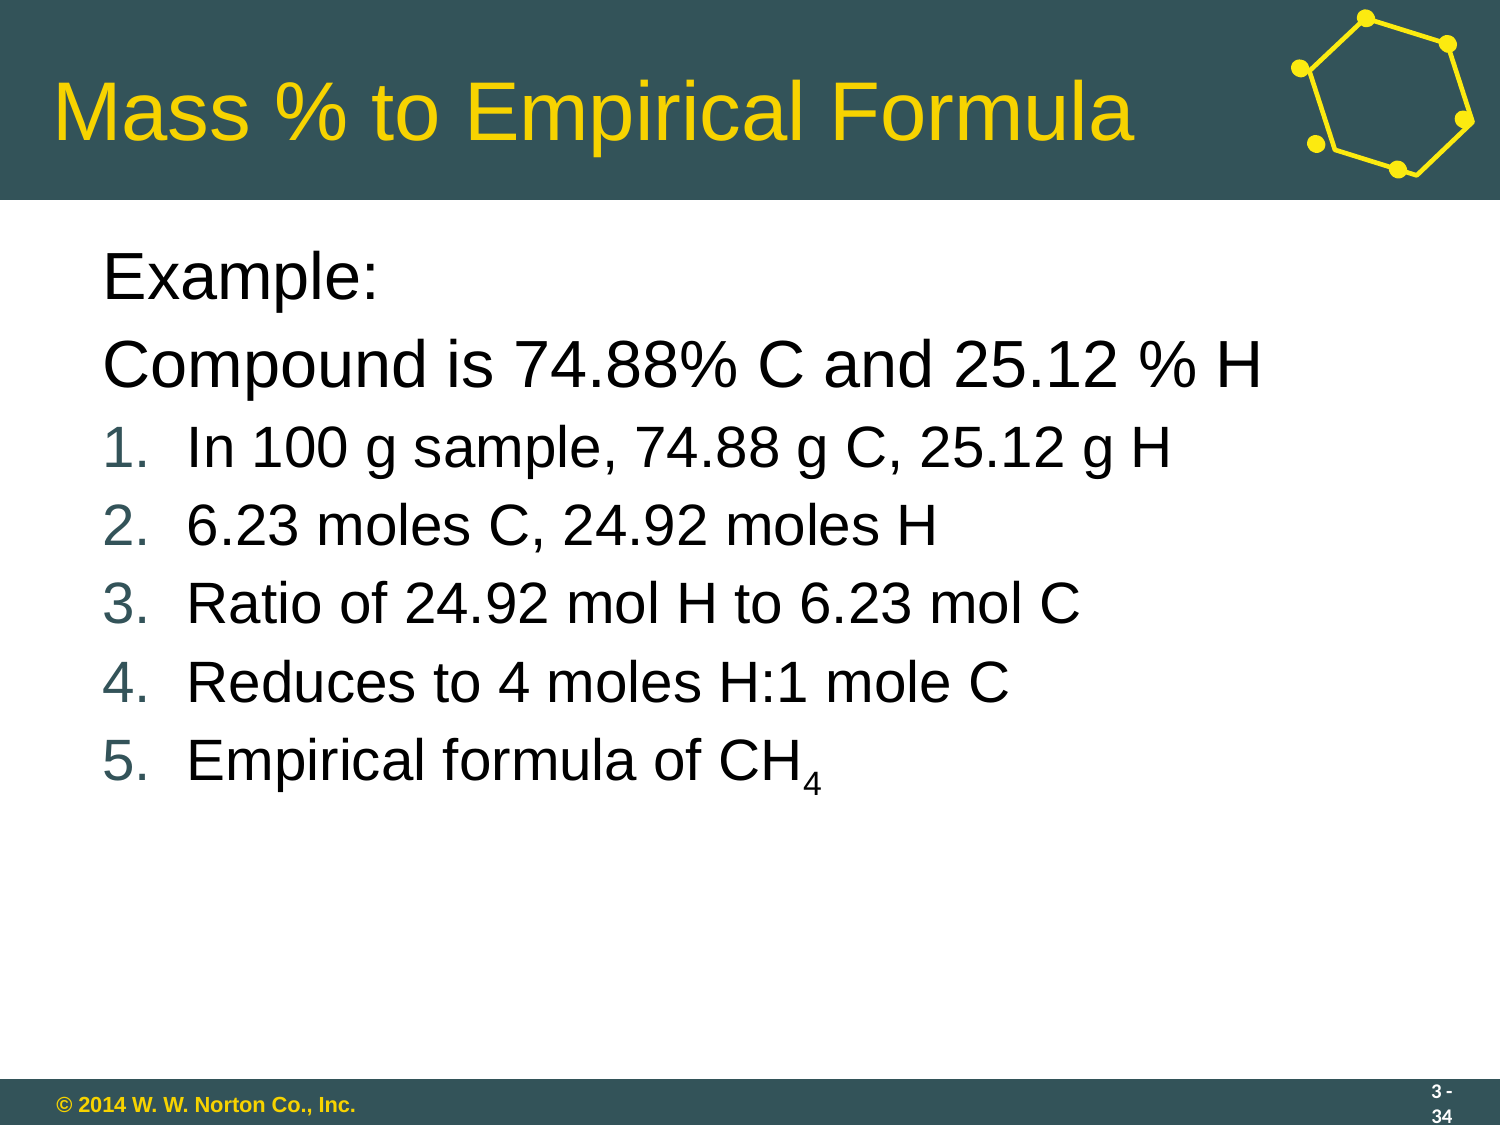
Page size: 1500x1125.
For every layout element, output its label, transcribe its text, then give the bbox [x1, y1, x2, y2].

title Mass % to Empirical Formula [37, 19, 1213, 195]
list Example: Compound is 74.88% C and 25.12 % H In 100 g sample, 74.88 g C, 25.12 g H 6.23 moles C, 24.92 moles H Ratio of 24.92 mol H to 6.23 mol C Reduces to 4 moles H:1 mole C Empirical formula of CH4 [87, 224, 1400, 950]
slide_number 3 - <number> [1411, 1086, 1468, 1119]
